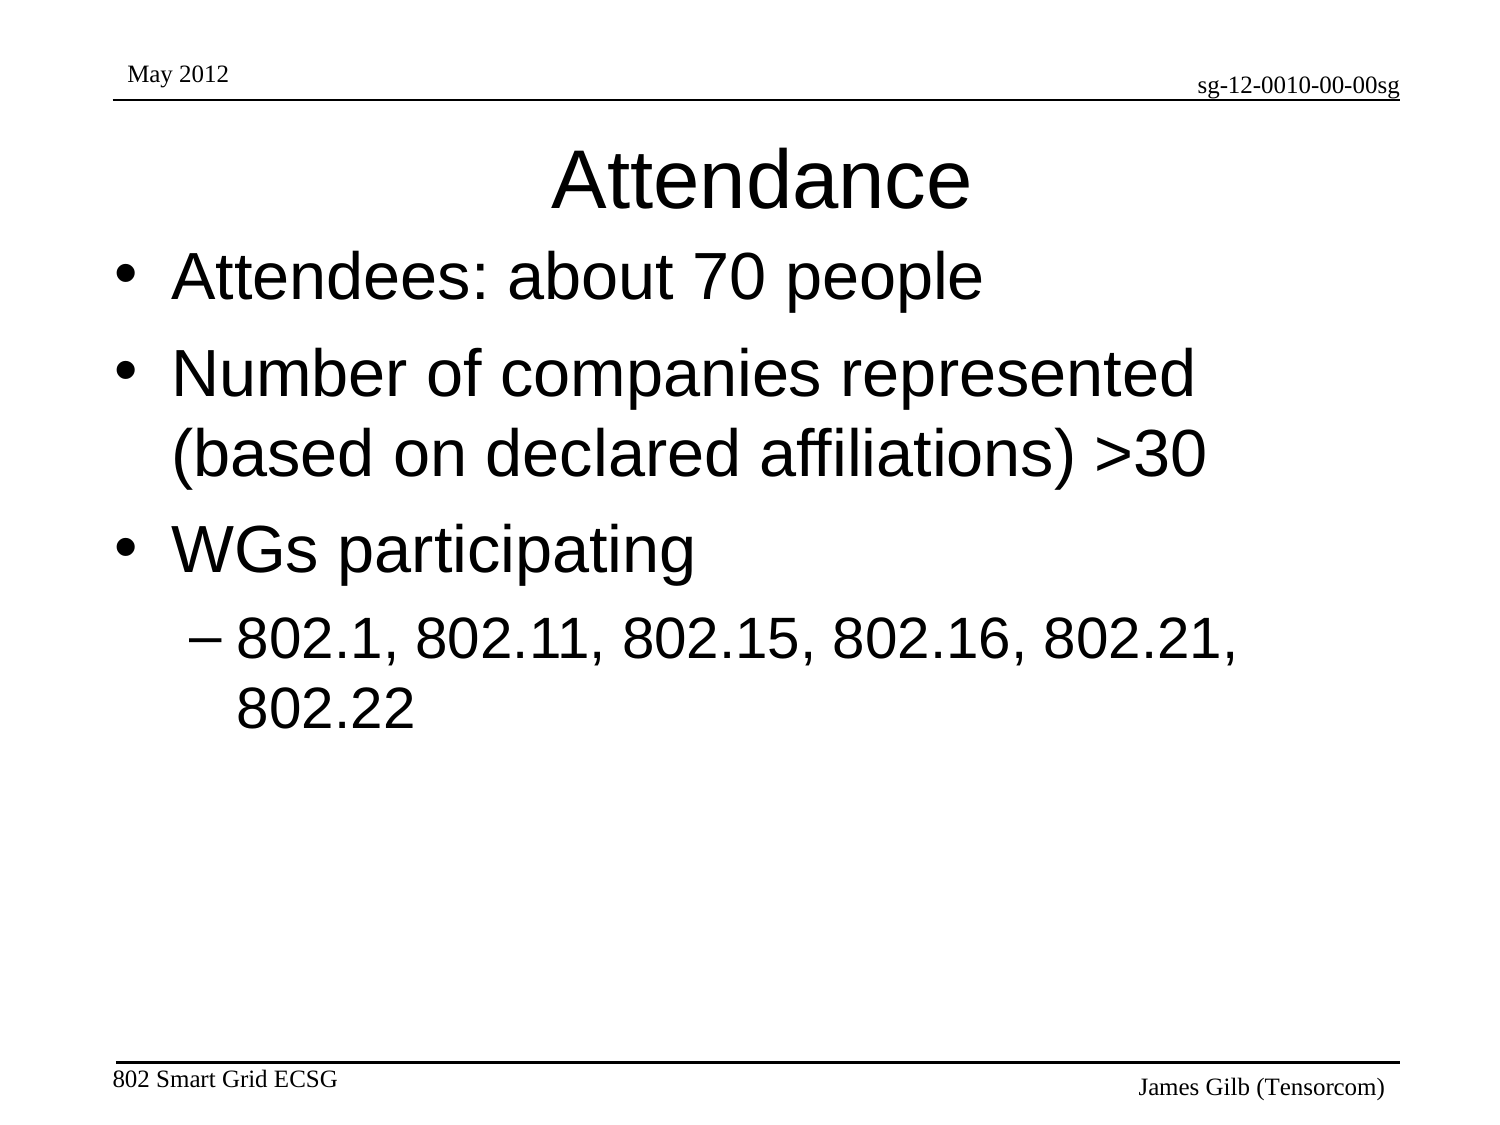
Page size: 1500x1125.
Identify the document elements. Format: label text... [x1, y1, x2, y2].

list Attendees: about 70 people Number of companies represented (based on declared affiliations) >30 WGs participating 802.1, 802.11, 802.15, 802.16, 802.21, 802.22 [99, 224, 1375, 878]
title Attendance [125, 112, 1401, 238]
